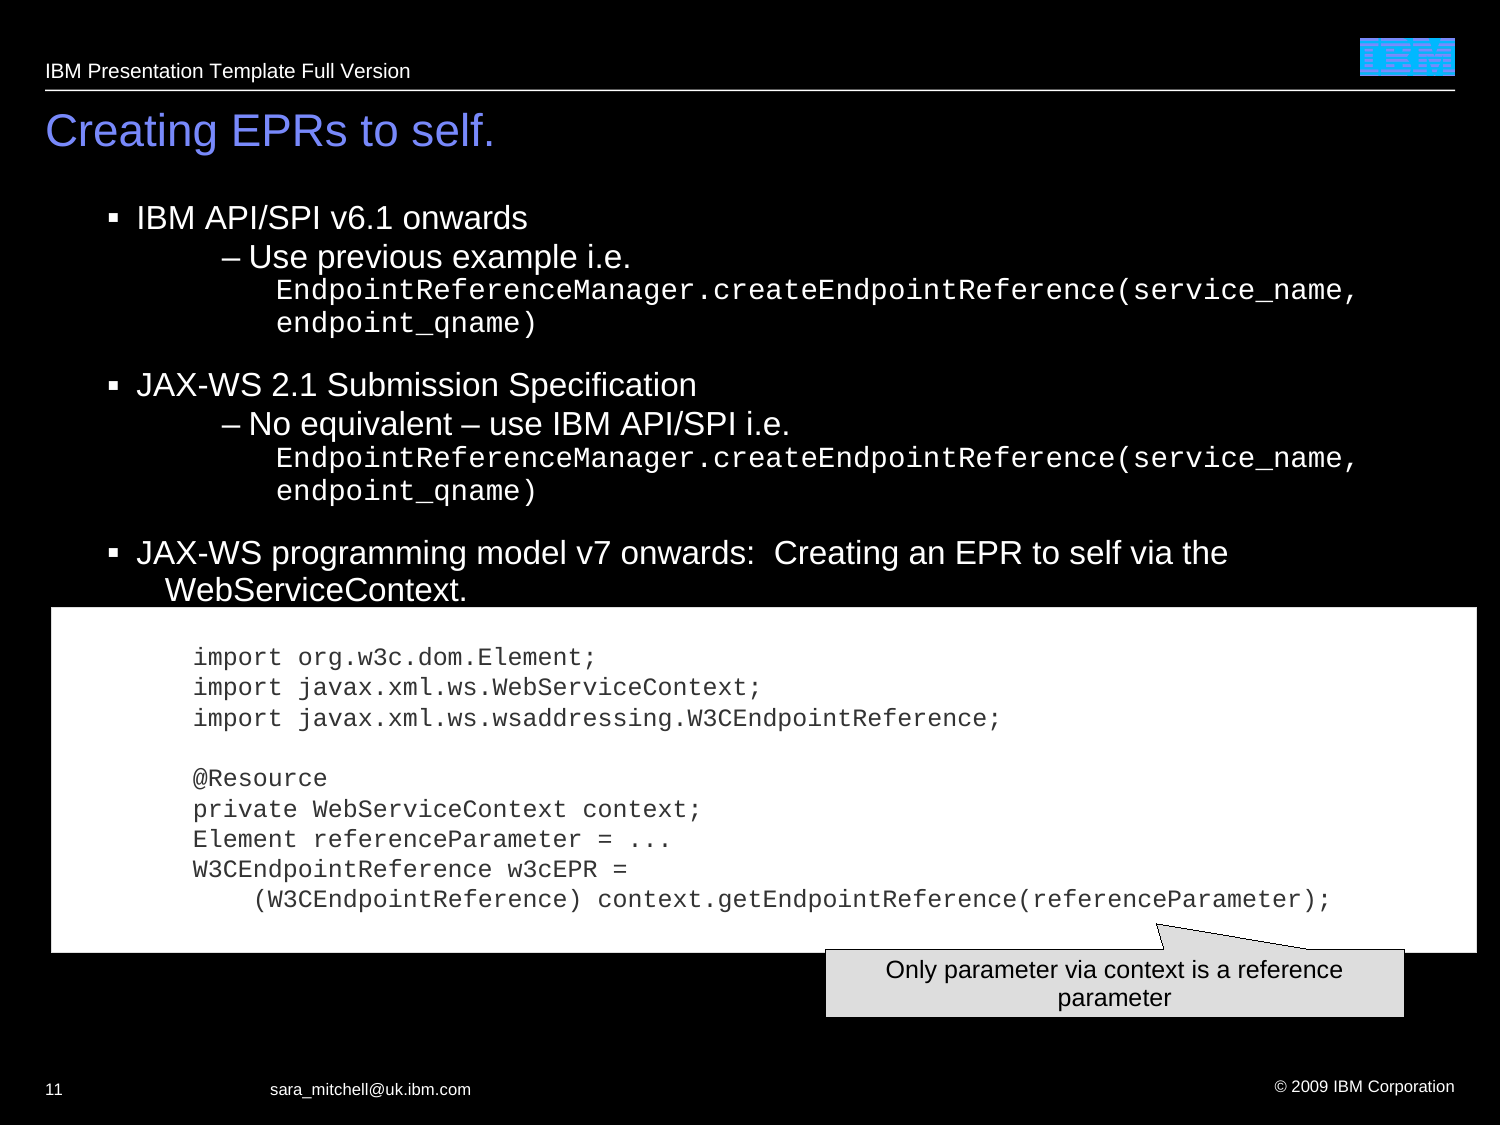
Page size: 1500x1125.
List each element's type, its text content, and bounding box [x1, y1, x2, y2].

title Creating EPRs to self. [30, 97, 1456, 218]
text_box IBM Presentation Template Full Version [30, 37, 1306, 83]
list IBM API/SPI v6.1 onwards Use previous example i.e. EndpointReferenceManager.createEndpointReference(service_name, endpoint_qname) JAX-WS 2.1 Submission Specification No equivalent – use IBM API/SPI i.e. EndpointReferenceManager.createEndpointReference(service_name, endpoint_qname) JAX-WS programming model v7 onwards: Creating an EPR to self via the WebServiceContext. [92, 191, 1500, 842]
text_box import org.w3c.dom.Element; import javax.xml.ws.WebServiceContext; import javax.xml.ws.wsaddressing.W3CEndpointReference; @Resource private WebServiceContext context; Element referenceParameter = ... W3CEndpointReference w3cEPR = (W3CEndpointReference) context.getEndpointReference(referenceParameter); [52, 607, 1476, 953]
text_box Only parameter via context is a reference parameter [825, 923, 1405, 1018]
